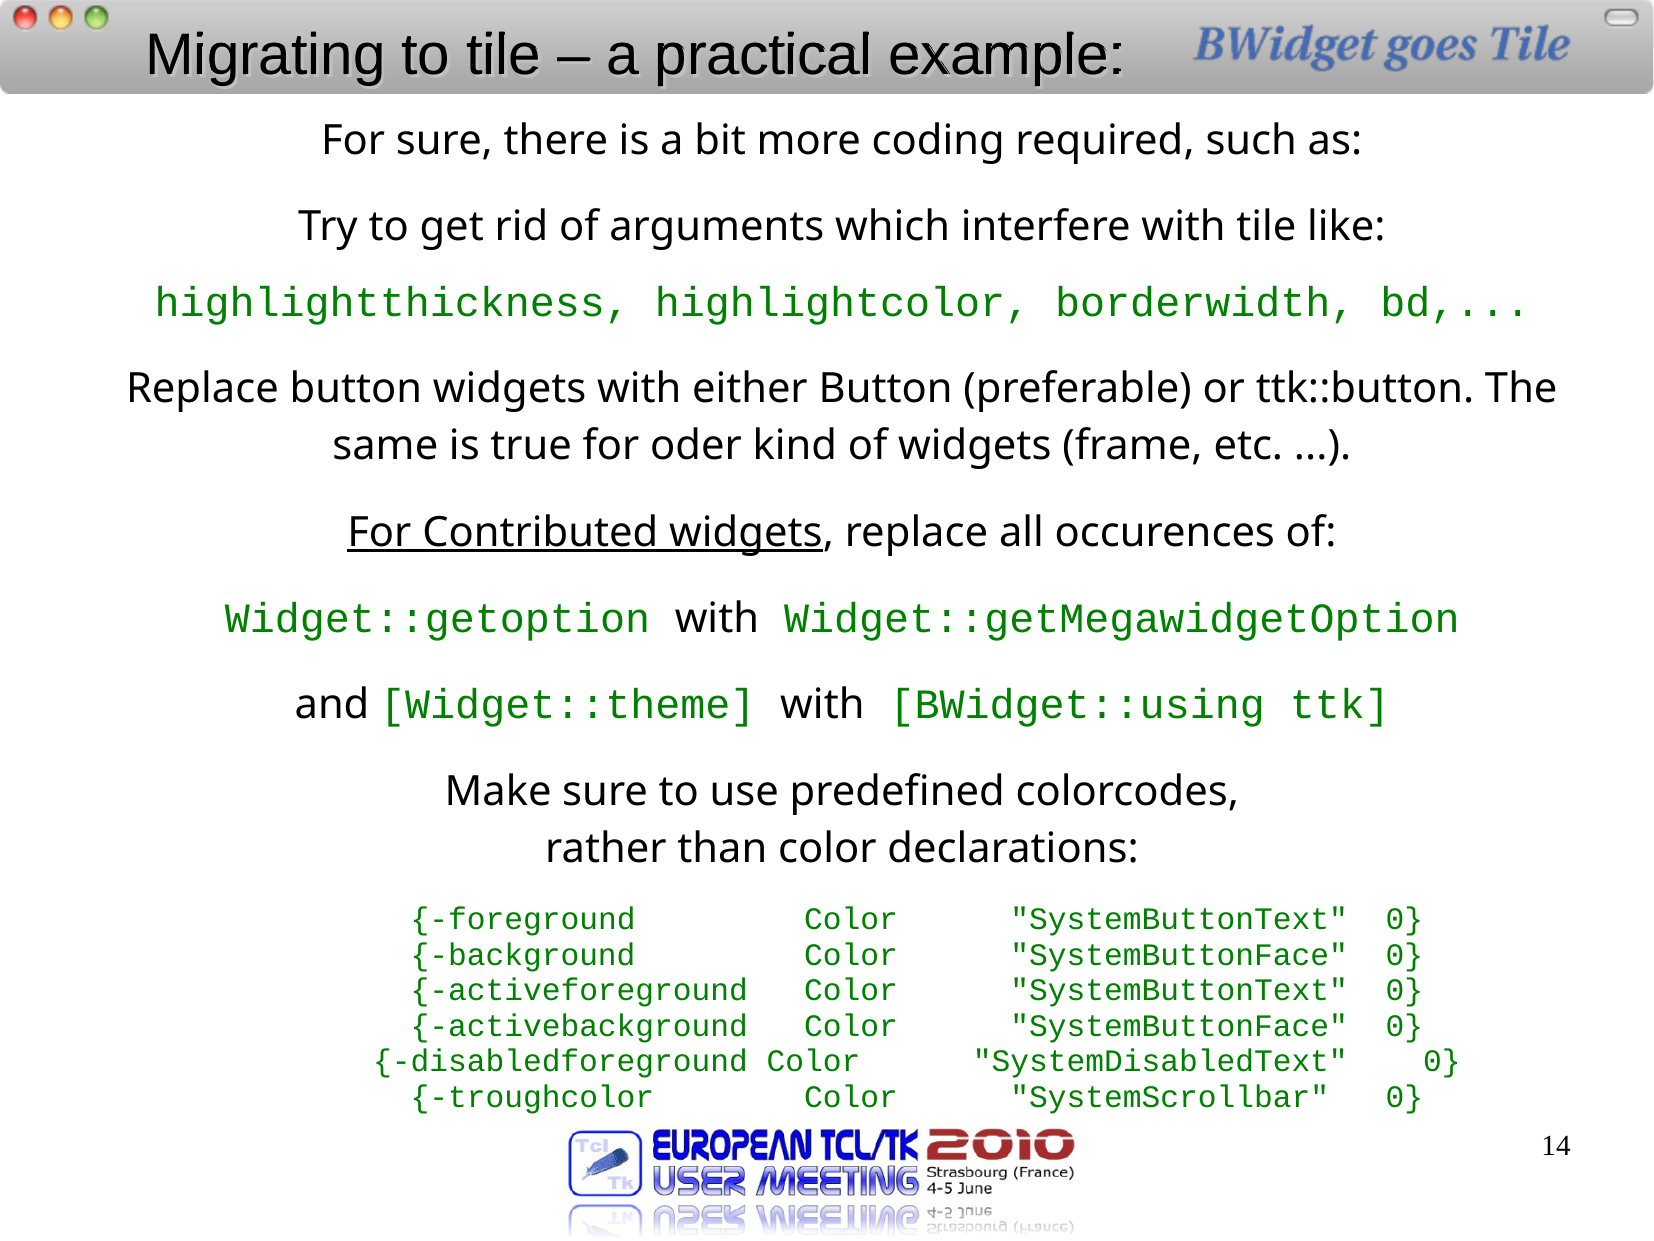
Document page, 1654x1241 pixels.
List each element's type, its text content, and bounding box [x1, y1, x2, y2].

picture [562, 1124, 1088, 1238]
picture [0, 0, 1654, 94]
subtitle For sure, there is a bit more coding required, such as: Try to get rid of arguments which interfere with tile like: highlightthickness, highlightcolor, borderwidth, bd,... Replace button widgets with either Button (preferable) or ttk::button. The same is true for oder kind of widgets (frame, etc. ...). For Contributed widgets, replace all occurences of: Widget::getoption with Widget::getMegawidgetOption and [Widget::theme] with [BWidget::using ttk] Make sure to use predefined colorcodes, rather than color declarations: {-foreground Color "SystemButtonText" 0} {-background Color "SystemButtonFace" 0} {-activeforeground Color "SystemButtonText" 0} {-activebackground Color "SystemButtonFace" 0} {-disabledforeground Color "SystemDisabledText" 0} {-troughcolor Color "SystemScrollbar" 0} [97, 115, 1587, 1111]
title Migrating to tile – a practical example: [145, 16, 1449, 92]
